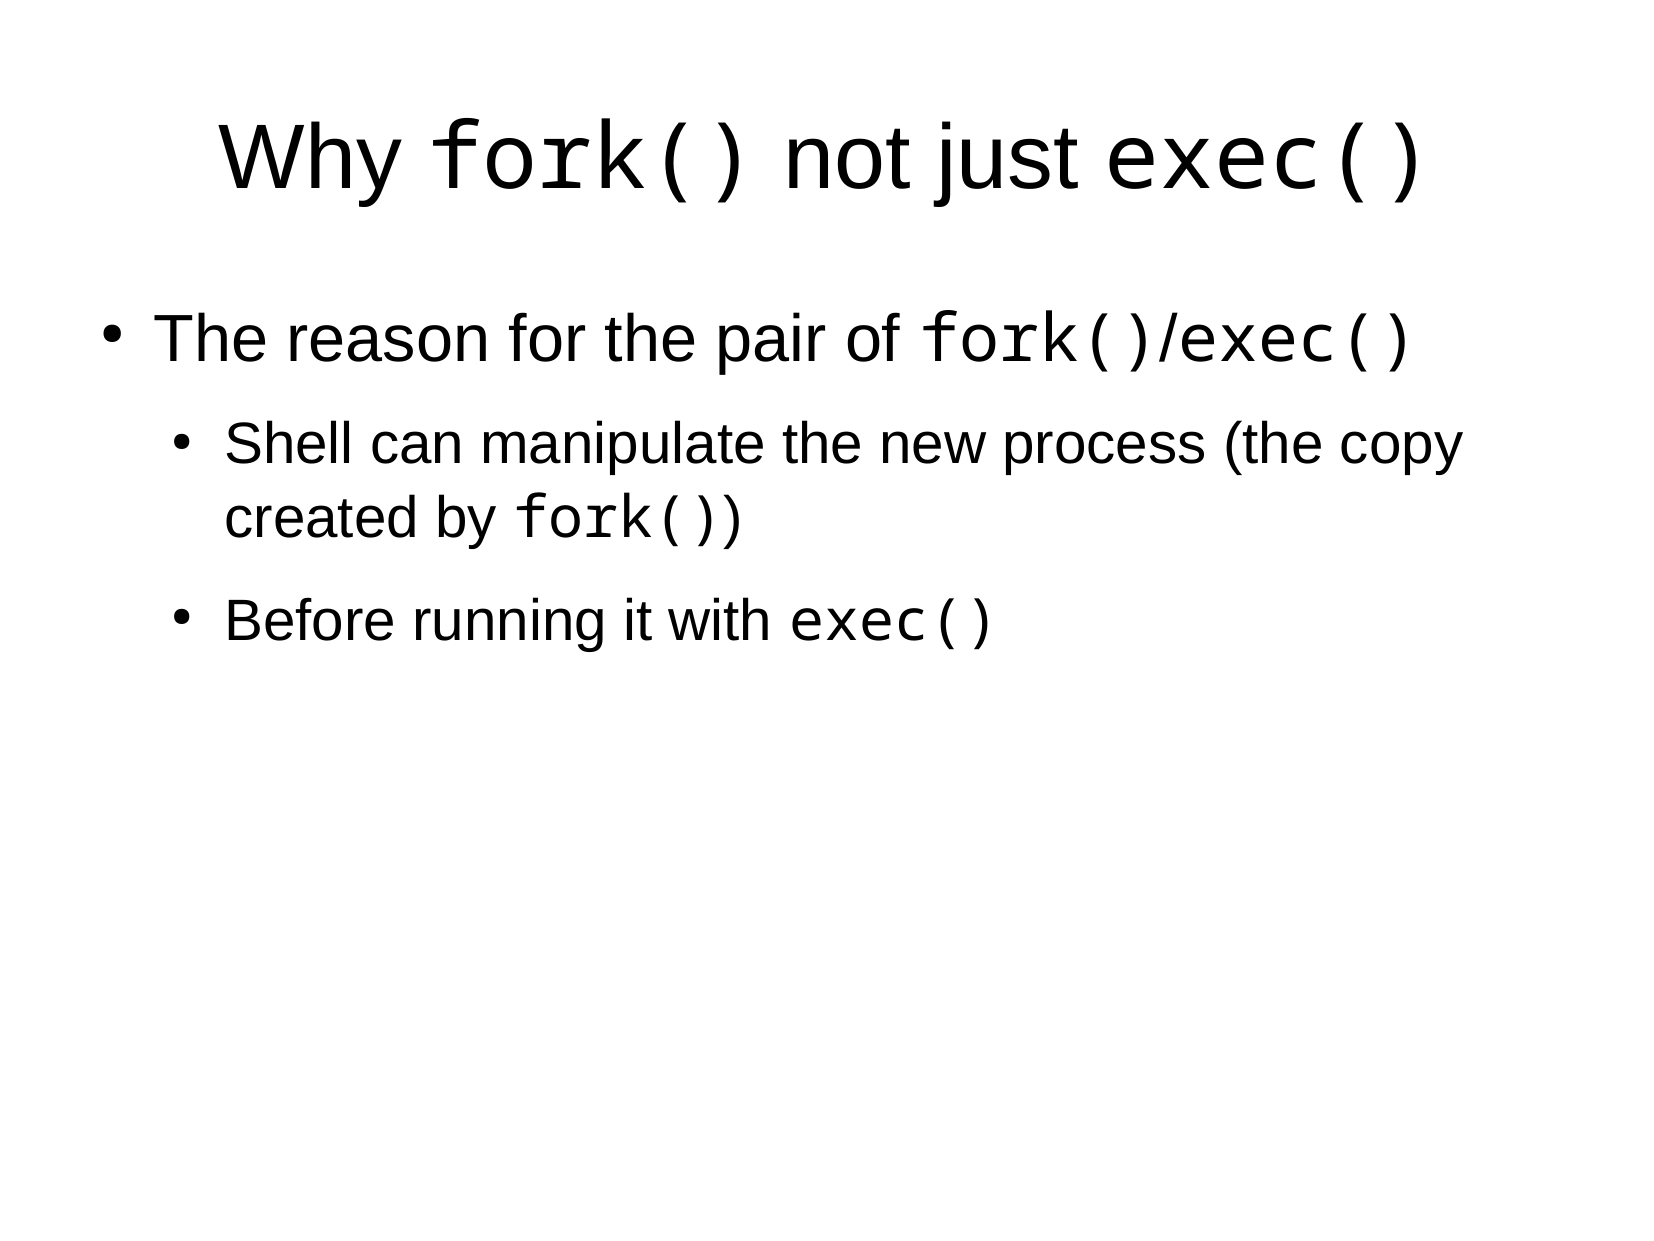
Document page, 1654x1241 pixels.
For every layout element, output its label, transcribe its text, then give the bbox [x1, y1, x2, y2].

list The reason for the pair of fork()/exec() Shell can manipulate the new process (the copy created by fork()) Before running it with exec() [82, 290, 1571, 1010]
title Why fork() not just exec() [82, 49, 1571, 257]
